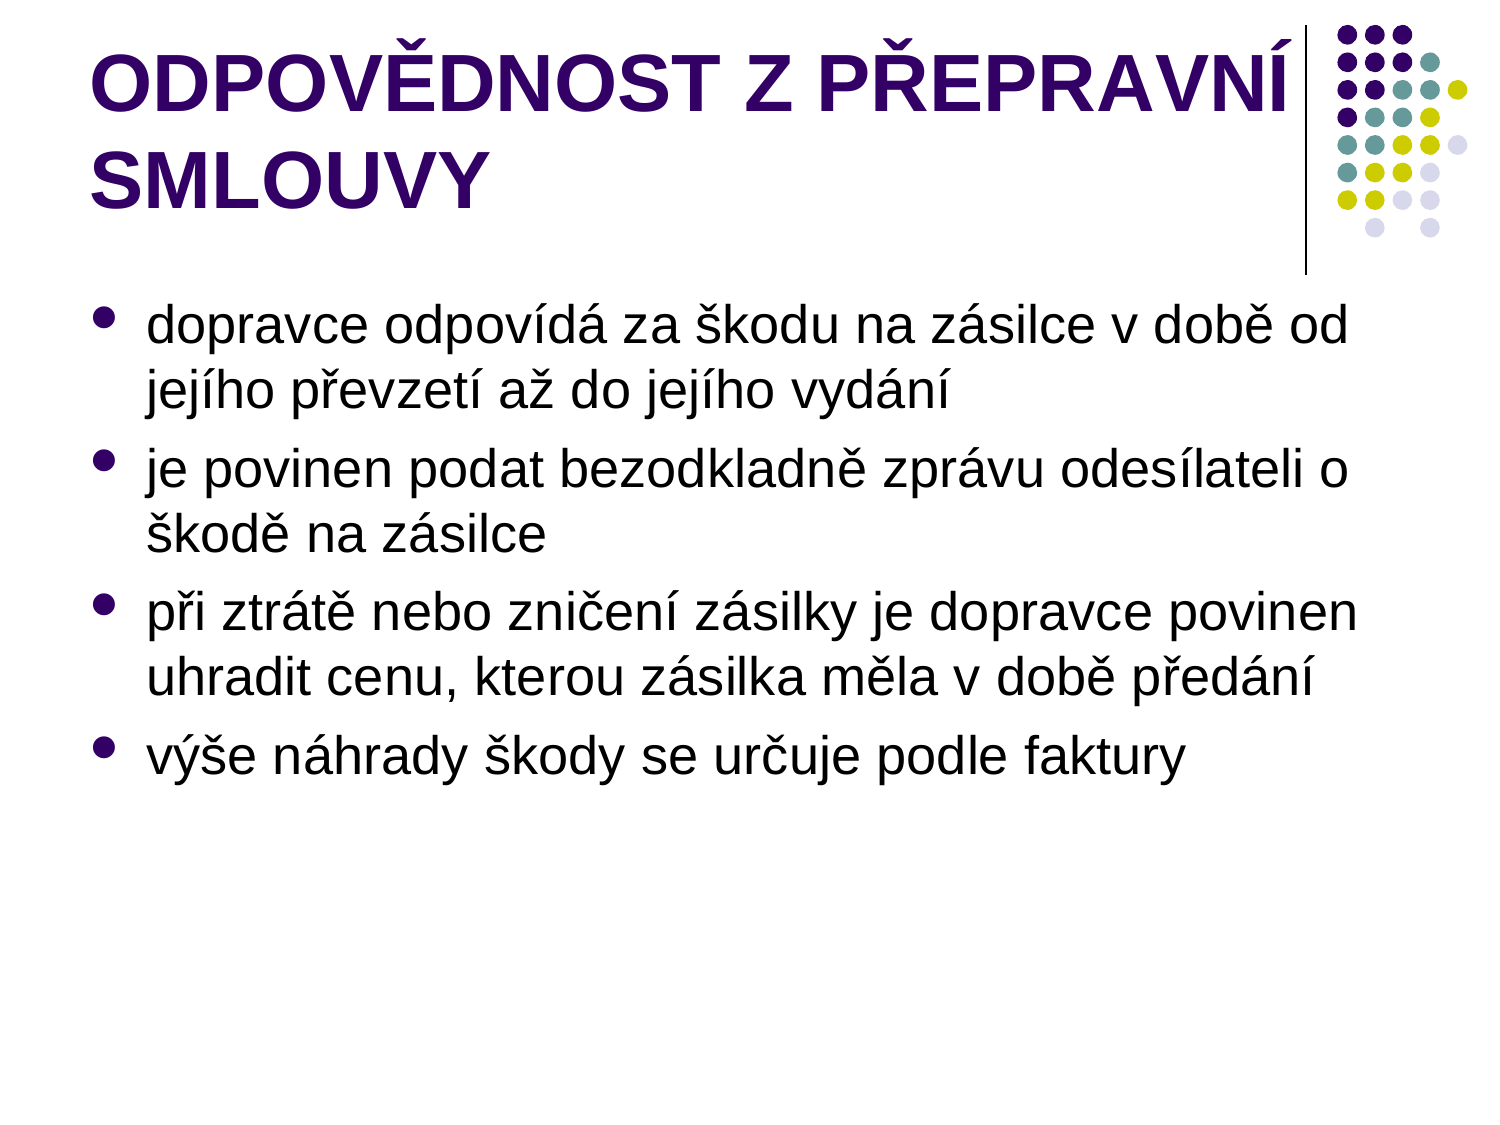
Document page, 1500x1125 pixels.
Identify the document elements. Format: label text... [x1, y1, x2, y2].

title ODPOVĚDNOST Z PŘEPRAVNÍ SMLOUVY [74, 20, 1313, 233]
list dopravce odpovídá za škodu na zásilce v době od jejího převzetí až do jejího vydání je povinen podat bezodkladně zprávu odesílateli o škodě na zásilce při ztrátě nebo zničení zásilky je dopravce povinen uhradit cenu, kterou zásilka měla v době předání výše náhrady škody se určuje podle faktury [75, 282, 1426, 1006]
